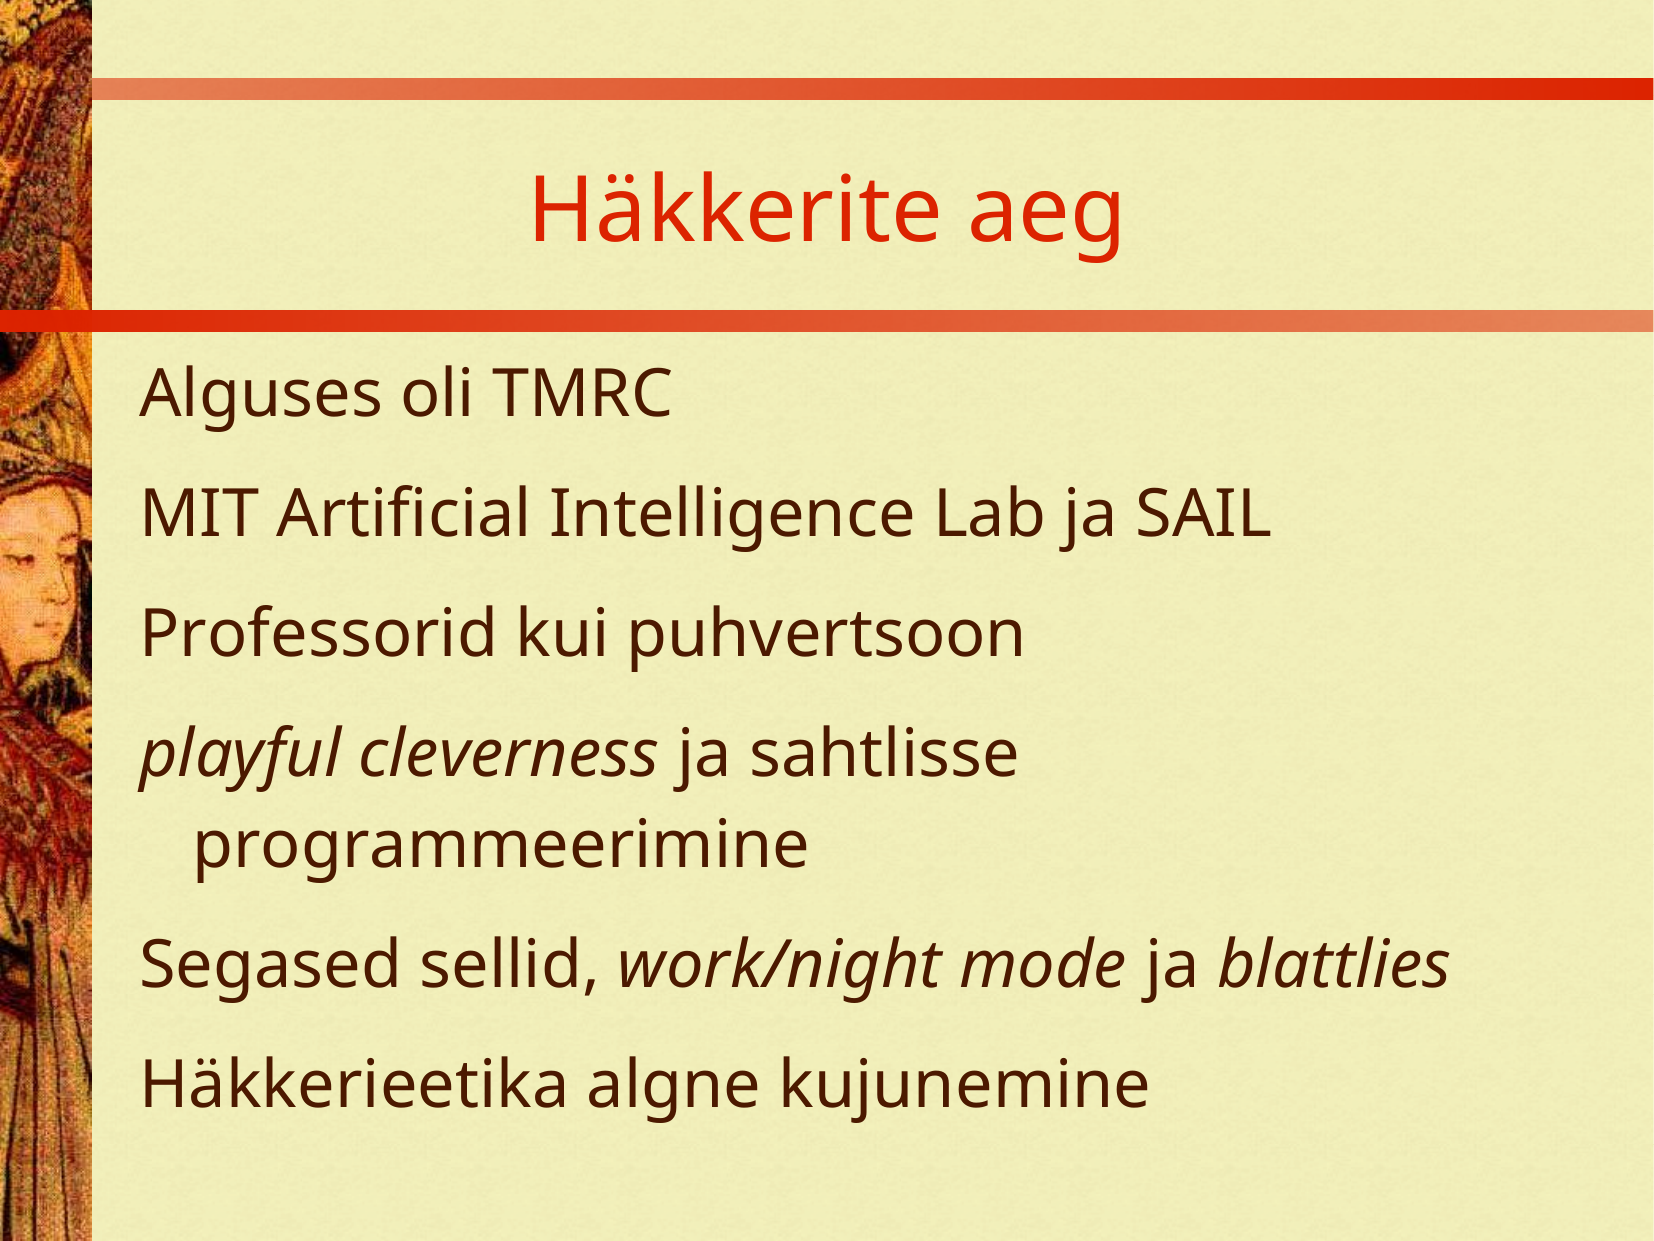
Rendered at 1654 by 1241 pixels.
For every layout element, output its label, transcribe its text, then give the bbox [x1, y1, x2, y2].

picture [0, 0, 1654, 310]
title Häkkerite aeg [121, 102, 1534, 311]
picture [0, 332, 1654, 1241]
list Alguses oli TMRC MIT Artificial Intelligence Lab ja SAIL Professorid kui puhvertsoon playful cleverness ja sahtlisse programmeerimine Segased sellid, work/night mode ja blattlies Häkkerieetika algne kujunemine [121, 344, 1534, 1127]
